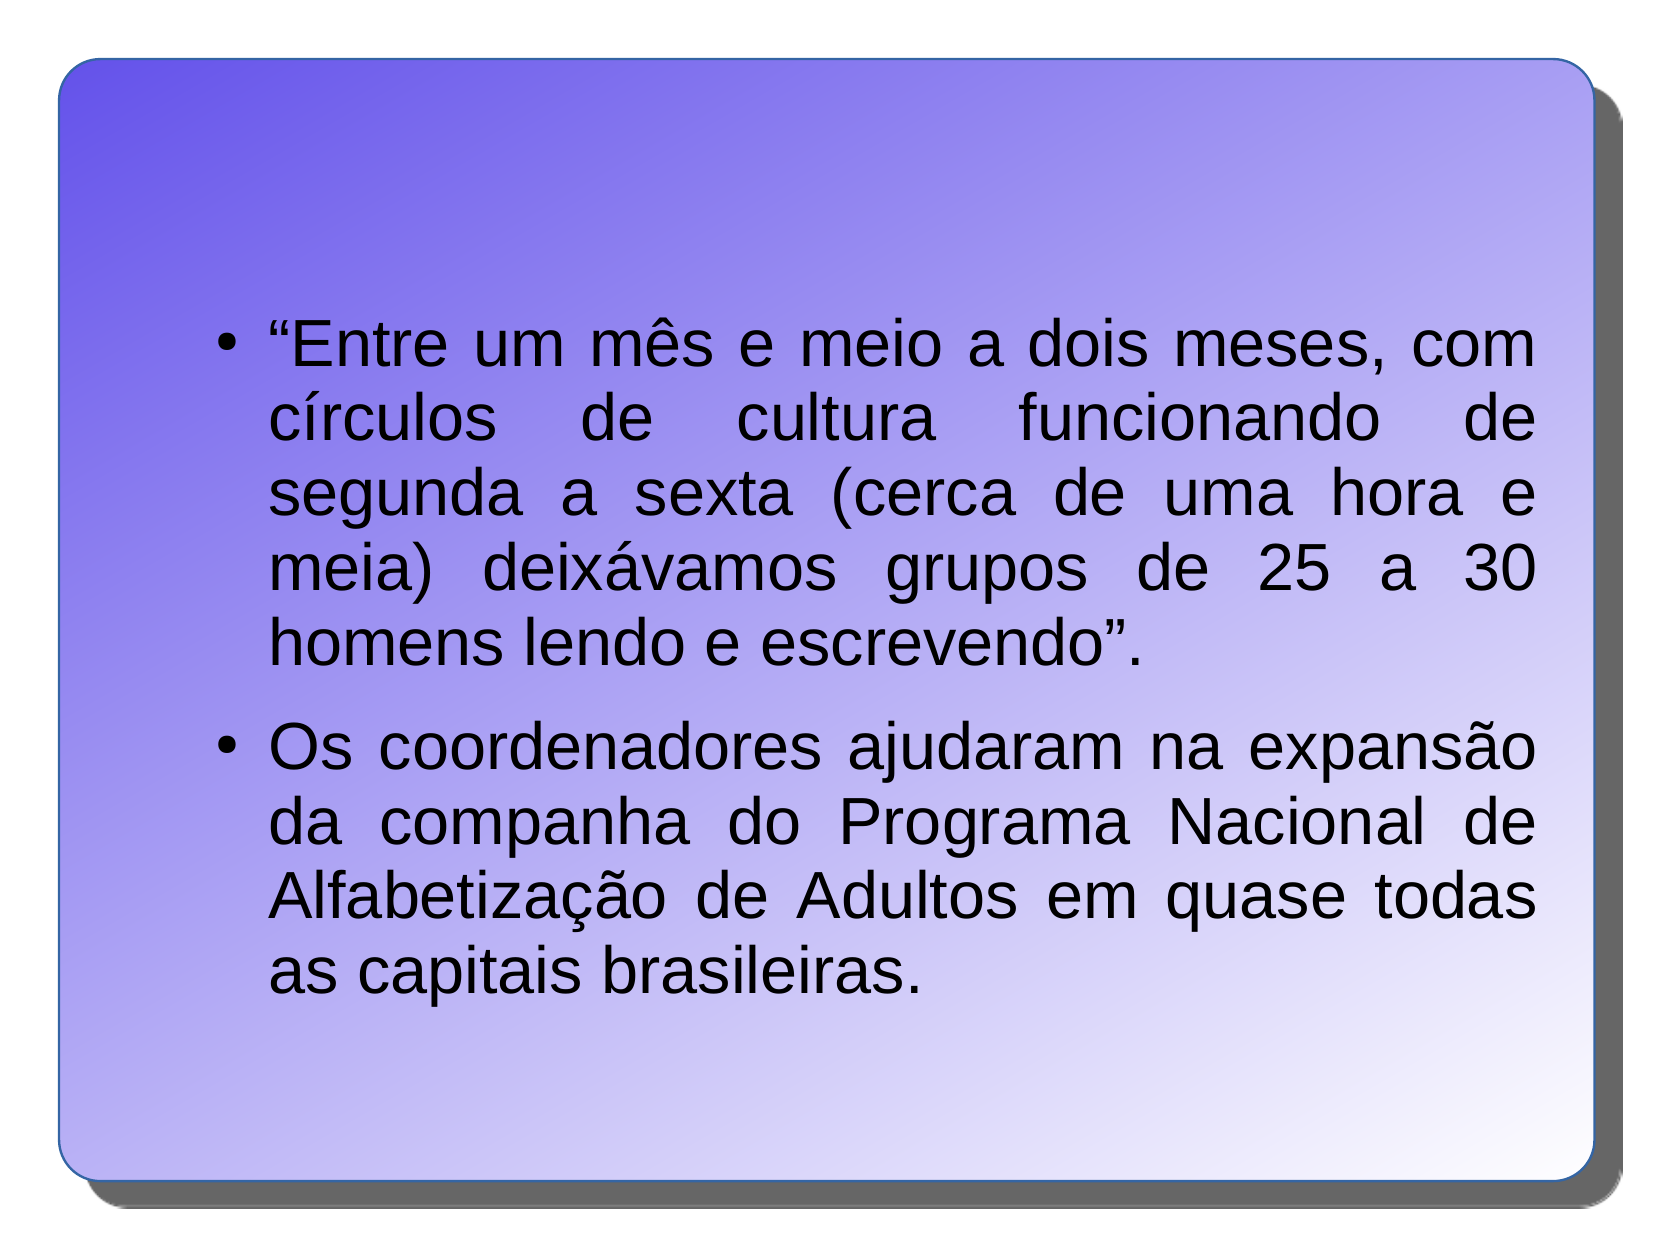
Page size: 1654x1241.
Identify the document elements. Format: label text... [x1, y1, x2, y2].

list “Entre um mês e meio a dois meses, com círculos de cultura funcionando de segunda a sexta (cerca de uma hora e meia) deixávamos grupos de 25 a 30 homens lendo e escrevendo”. Os coordenadores ajudaram na expansão da companha do Programa Nacional de Alfabetização de Adultos em quase todas as capitais brasileiras. [126, 305, 1539, 1011]
